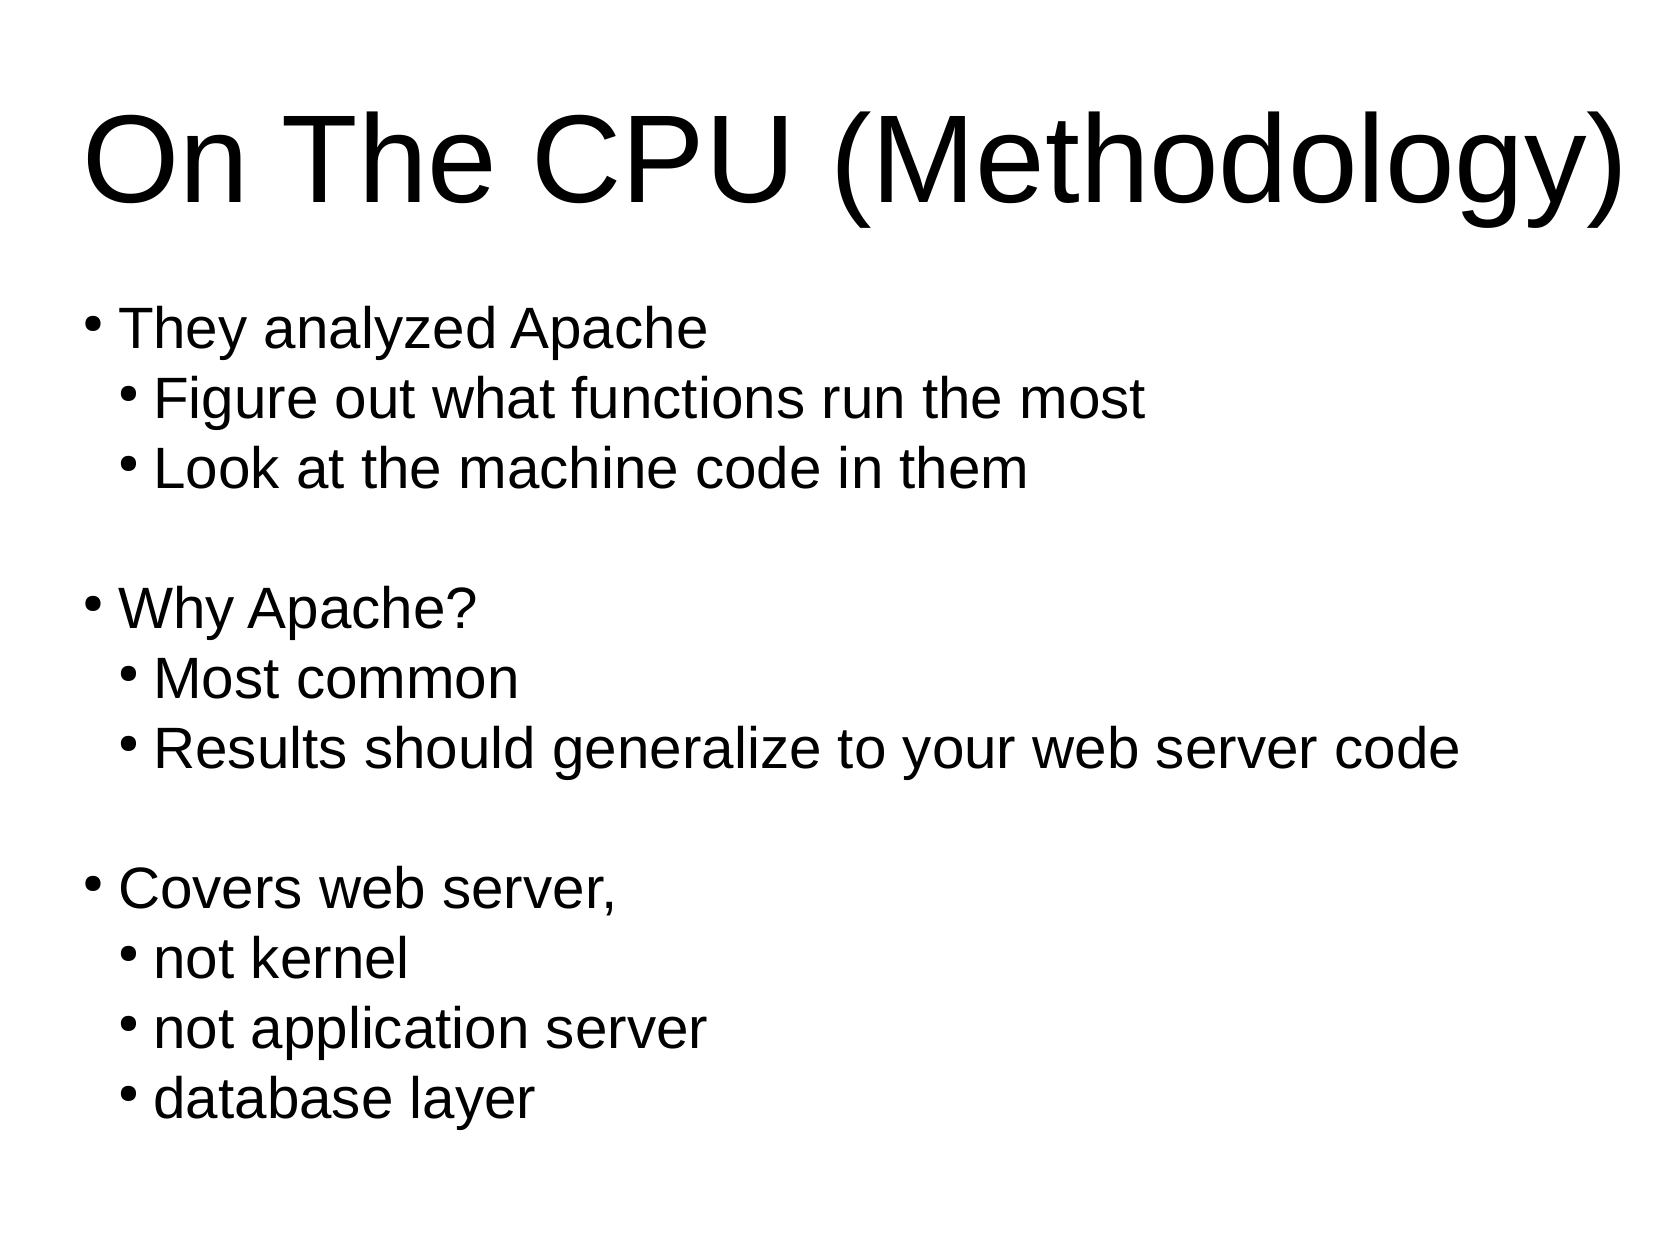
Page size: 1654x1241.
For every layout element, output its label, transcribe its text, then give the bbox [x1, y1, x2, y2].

text_box They analyzed Apache Figure out what functions run the most Look at the machine code in them Why Apache? Most common Results should generalize to your web server code Covers web server, not kernel not application server database layer [82, 290, 1538, 1010]
text_box On The CPU (Methodology) [82, 49, 1571, 257]
